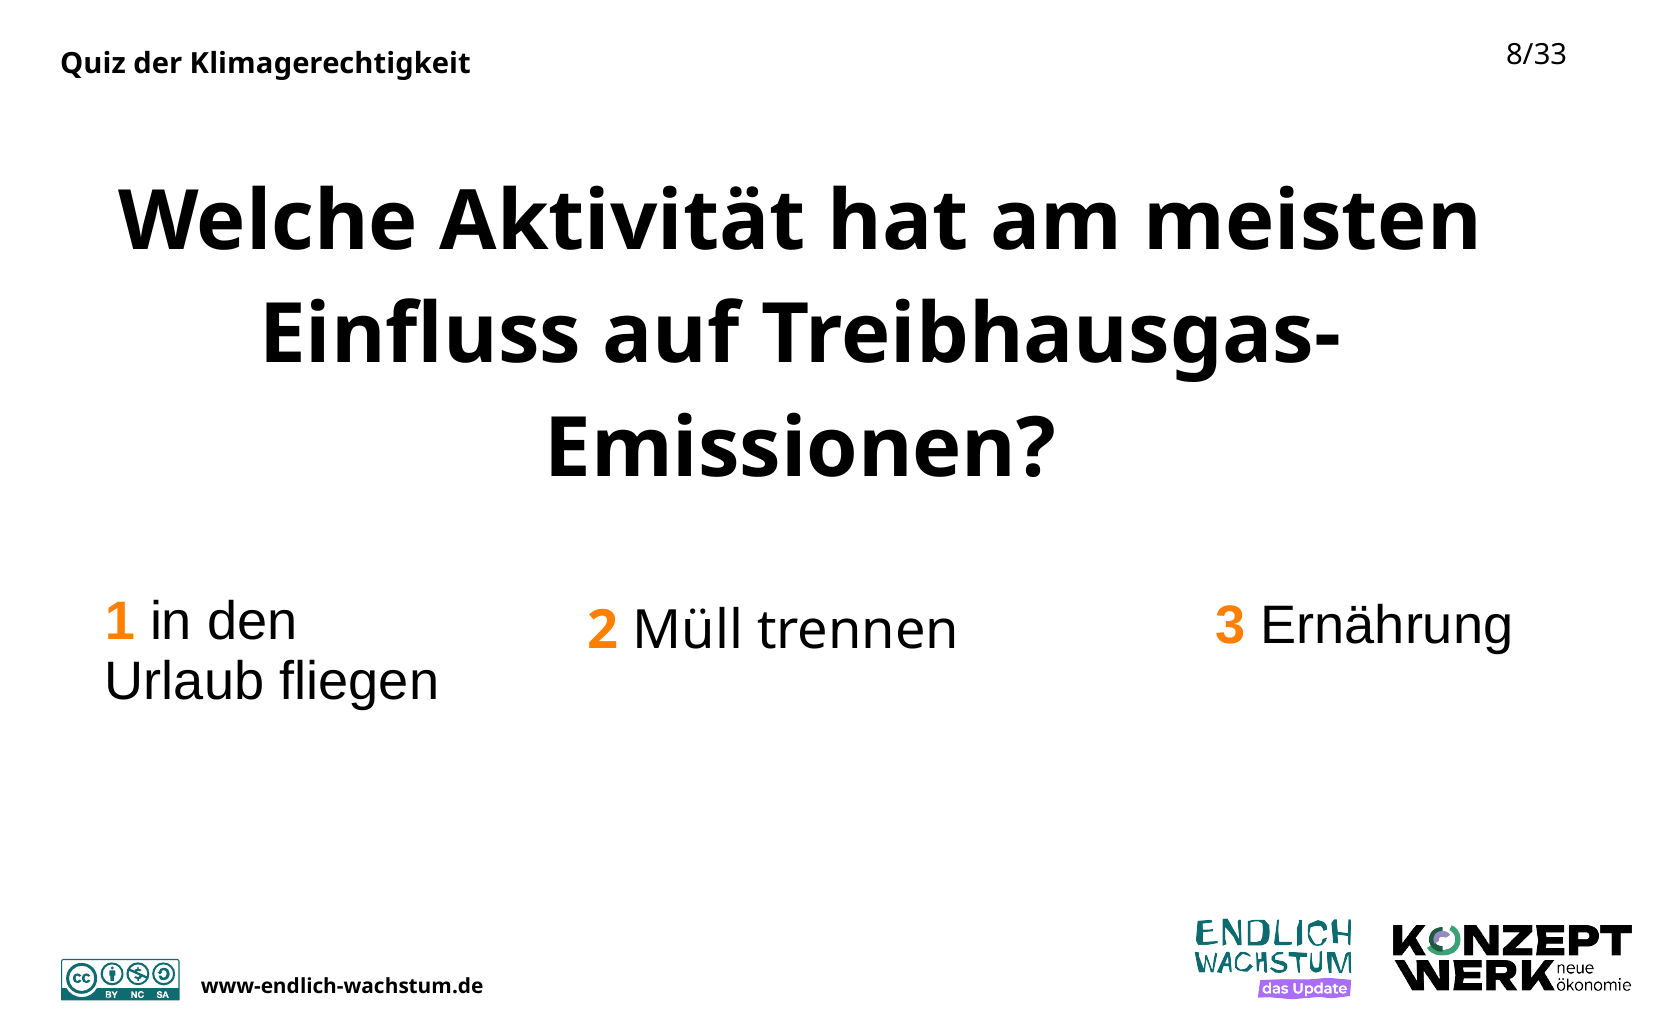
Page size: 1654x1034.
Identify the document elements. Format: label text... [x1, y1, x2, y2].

picture [1176, 900, 1374, 1011]
title Welche Aktivität hat am meisten Einfluss auf Treibhausgas-Emissionen? [118, 160, 1607, 513]
text_box 1 in den Urlaub fliegen [19, 583, 480, 720]
text_box 3 Ernährung [1129, 587, 1591, 724]
text_box 2 Müll trennen [501, 583, 1063, 872]
picture [1387, 917, 1636, 997]
